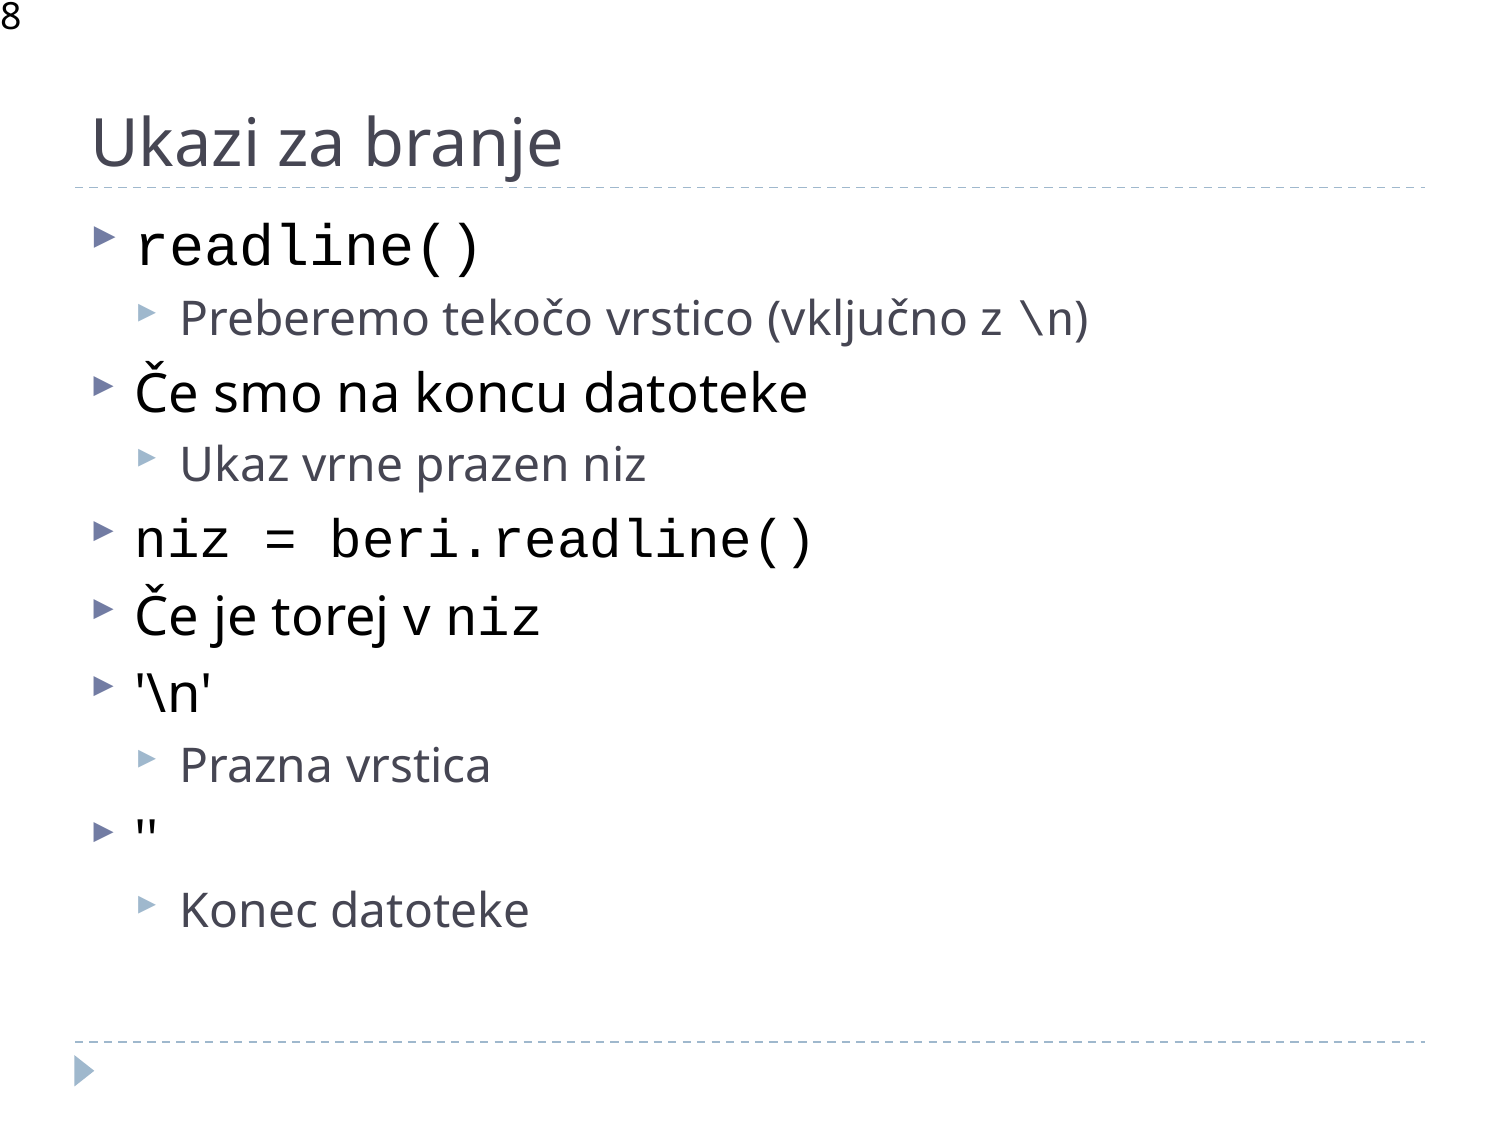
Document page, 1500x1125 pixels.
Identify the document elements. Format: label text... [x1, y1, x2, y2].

list readline() Preberemo tekočo vrstico (vključno z \n) Če smo na koncu datoteke Ukaz vrne prazen niz niz = beri.readline() Če je torej v niz '\n' Prazna vrstica '' Konec datoteke [75, 200, 1425, 1010]
title Ukazi za branje [75, 24, 1425, 188]
